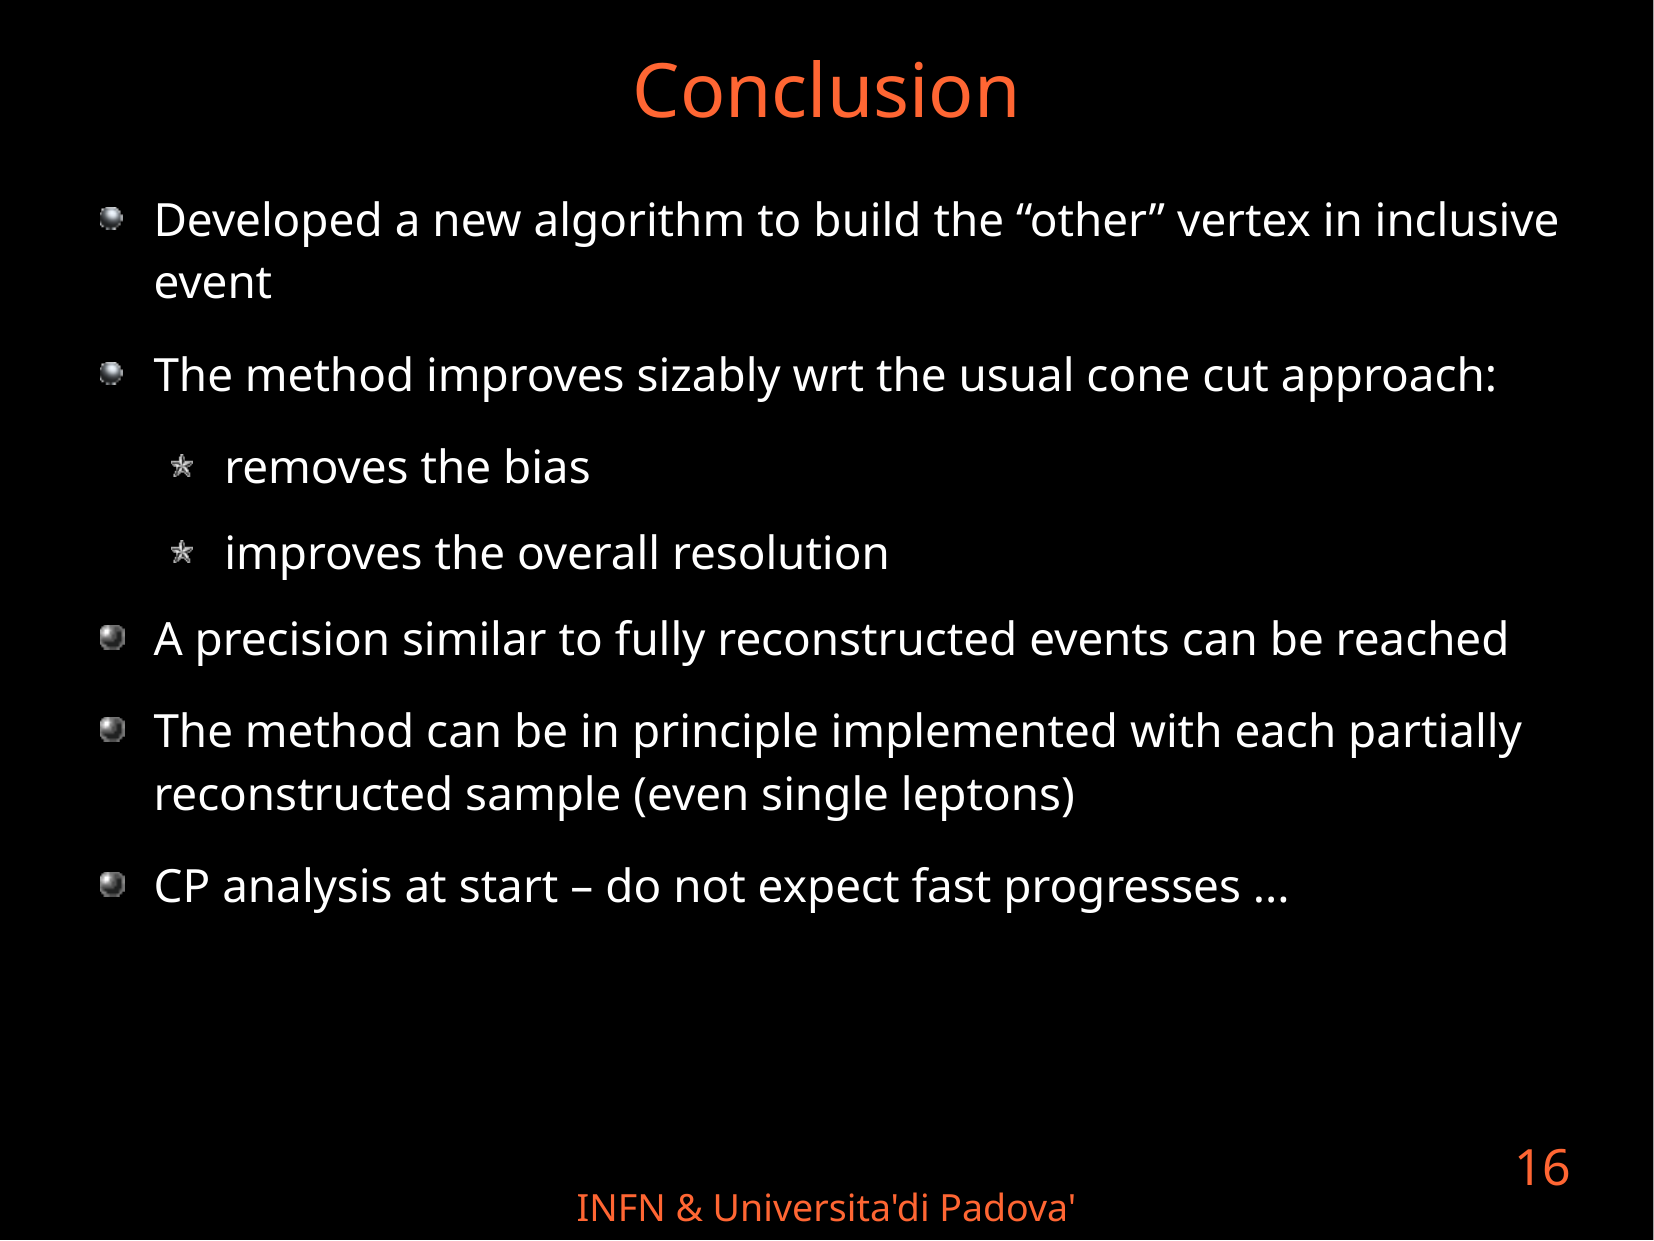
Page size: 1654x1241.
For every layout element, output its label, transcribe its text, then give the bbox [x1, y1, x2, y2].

list Developed a new algorithm to build the “other” vertex in inclusive event The method improves sizably wrt the usual cone cut approach: removes the bias improves the overall resolution A precision similar to fully reconstructed events can be reached The method can be in principle implemented with each partially reconstructed sample (even single leptons) CP analysis at start – do not expect fast progresses ... [82, 187, 1571, 1094]
title Conclusion [82, 30, 1571, 146]
